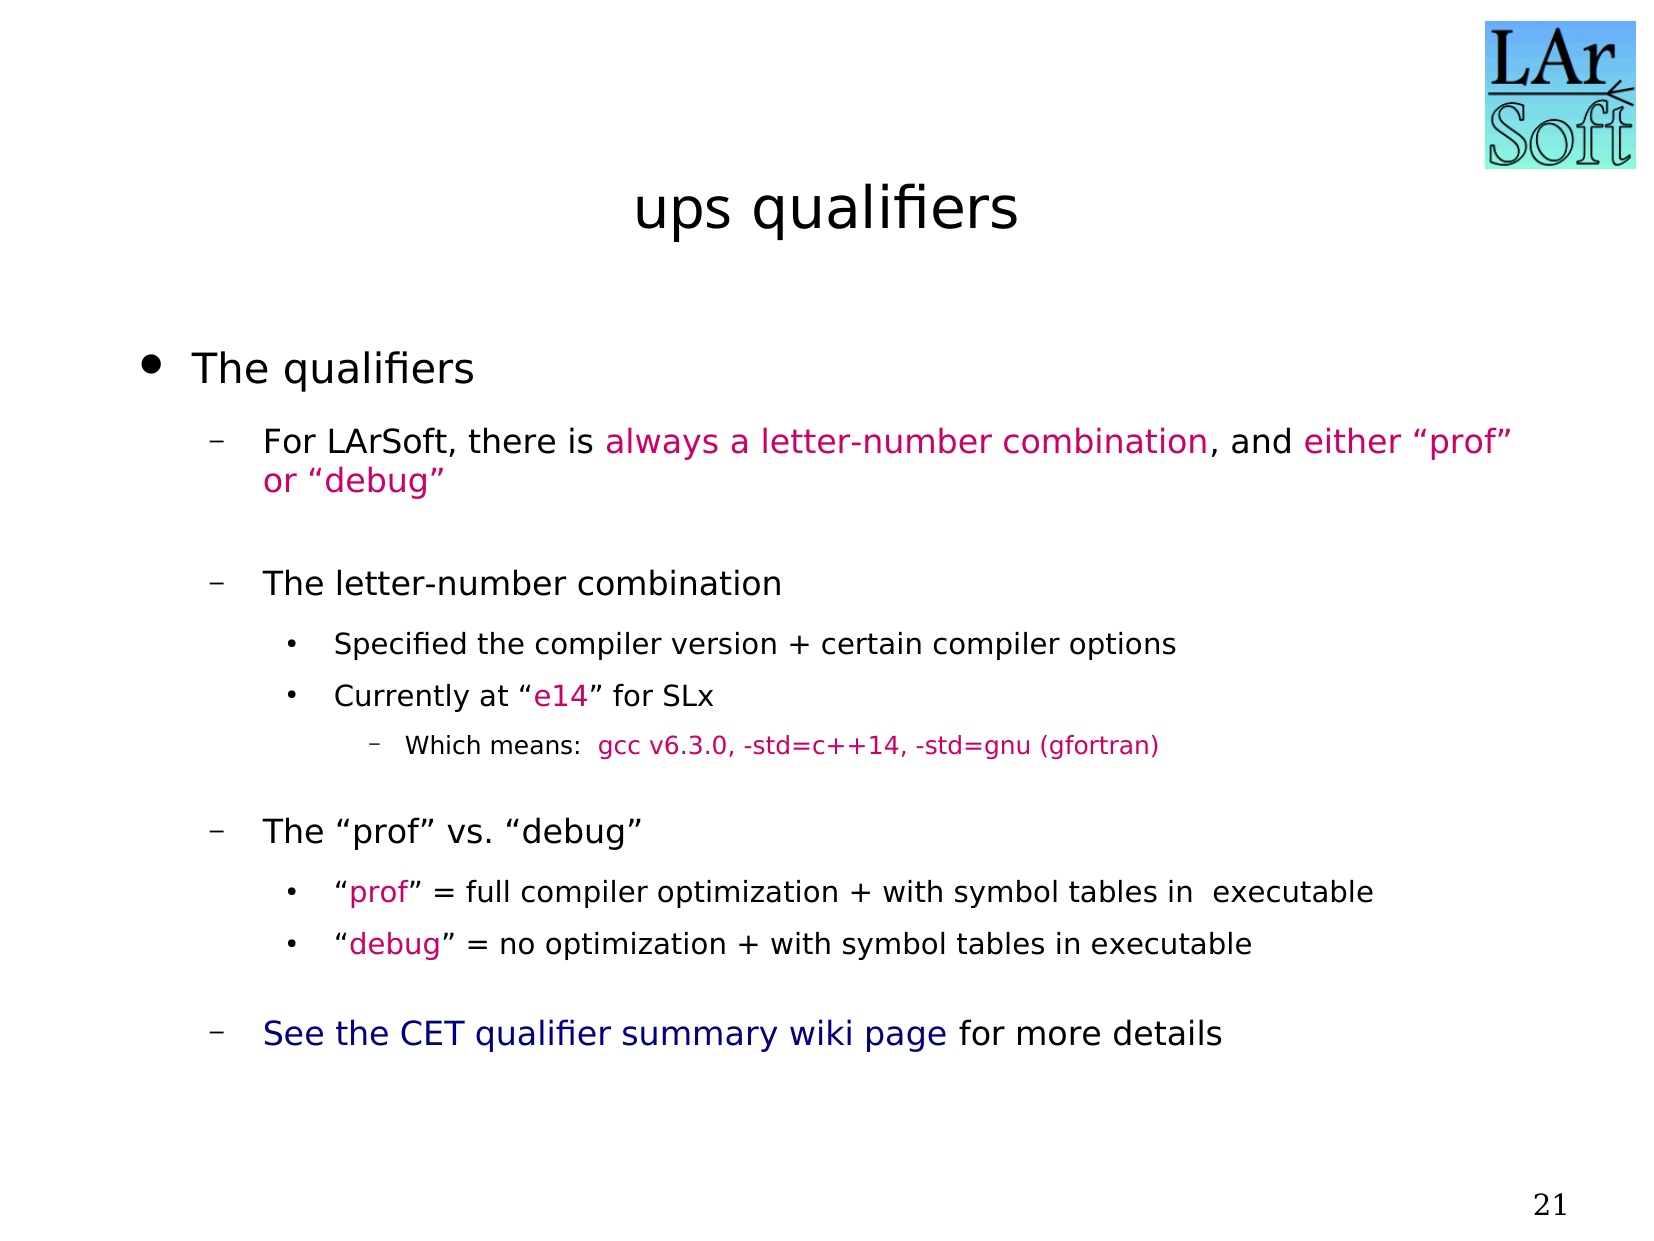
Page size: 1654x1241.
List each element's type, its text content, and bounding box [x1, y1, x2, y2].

list The qualifiers For LArSoft, there is always a letter-number combination, and either “prof” or “debug” The letter-number combination Specified the compiler version + certain compiler options Currently at “e14” for SLx Which means: gcc v6.3.0, -std=c++14, -std=gnu (gfortran) The “prof” vs. “debug” “prof” = full compiler optimization + with symbol tables in executable “debug” = no optimization + with symbol tables in executable See the CET qualifier summary wiki page for more details [121, 344, 1533, 1127]
title ups qualifiers [121, 102, 1533, 310]
picture [1485, 21, 1636, 169]
